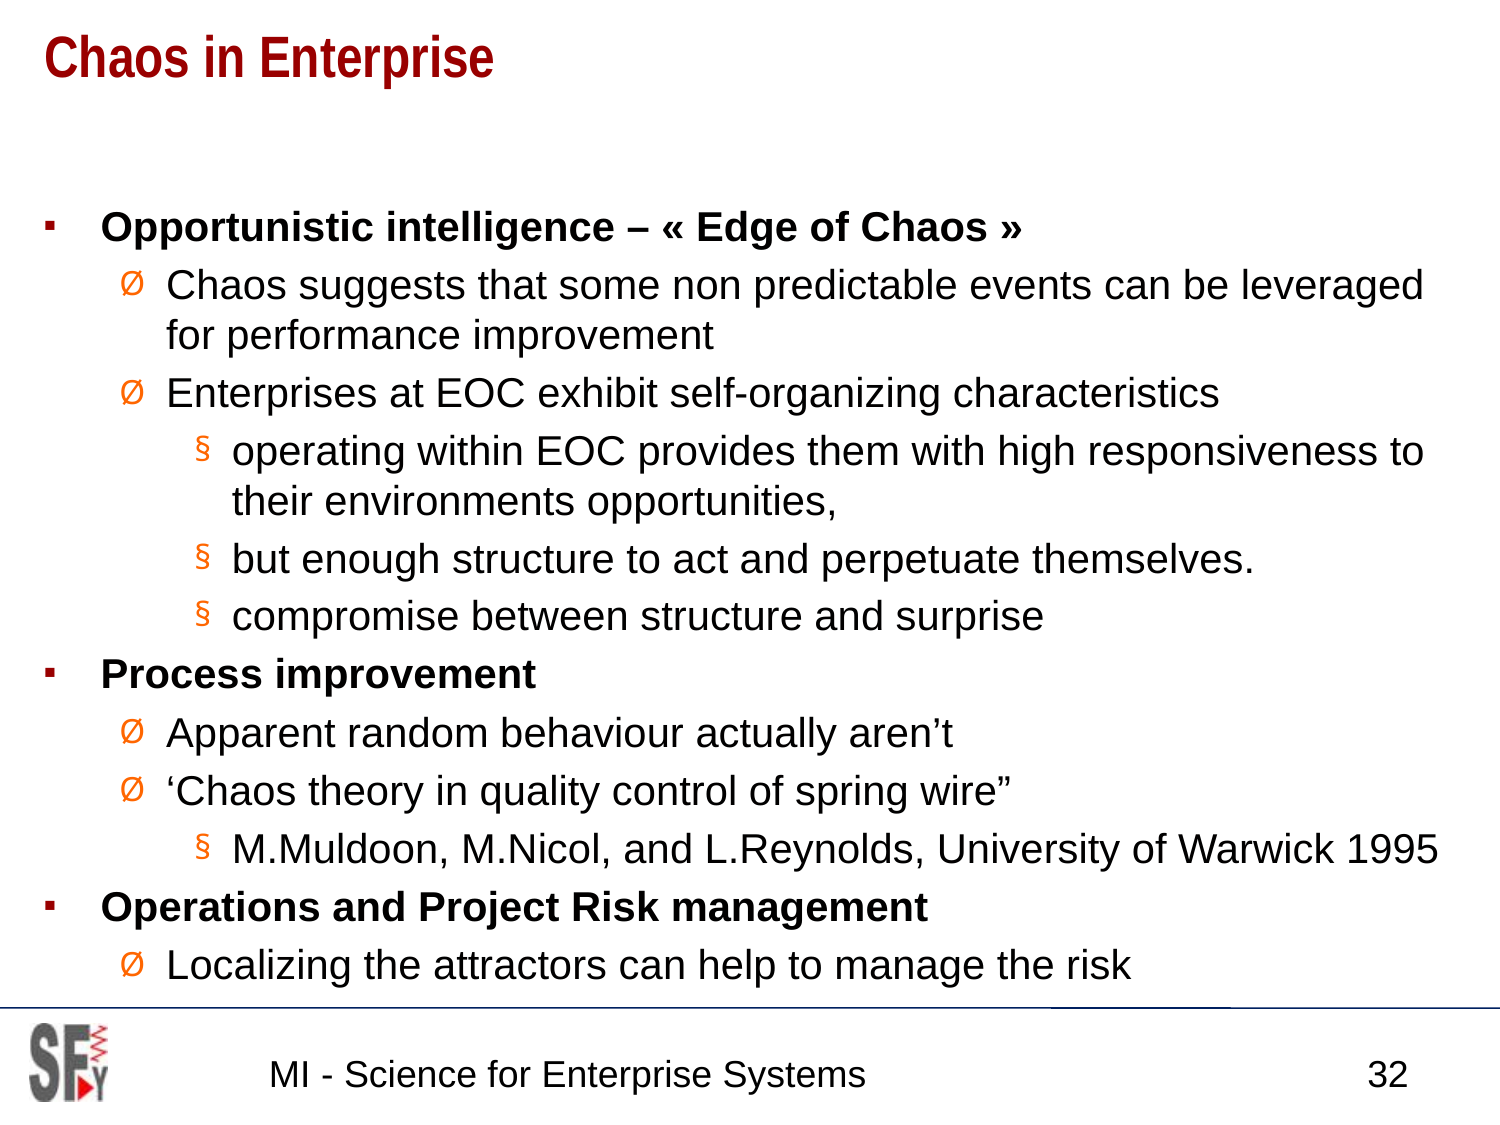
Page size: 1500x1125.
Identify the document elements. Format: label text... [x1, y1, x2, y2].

list Opportunistic intelligence – « Edge of Chaos » Chaos suggests that some non predictable events can be leveraged for performance improvement Enterprises at EOC exhibit self-organizing characteristics operating within EOC provides them with high responsiveness to their environments opportunities, but enough structure to act and perpetuate themselves. compromise between structure and surprise Process improvement Apparent random behaviour actually aren’t ‘Chaos theory in quality control of spring wire” M.Muldoon, M.Nicol, and L.Reynolds, University of Warwick 1995 Operations and Project Risk management Localizing the attractors can help to manage the risk [29, 184, 1471, 988]
title Chaos in Enterprise [29, 12, 1471, 138]
slide_number <numéro> [1352, 1034, 1490, 1103]
picture [29, 1023, 108, 1102]
footer MI - Science for Enterprise Systems [253, 1034, 1336, 1103]
